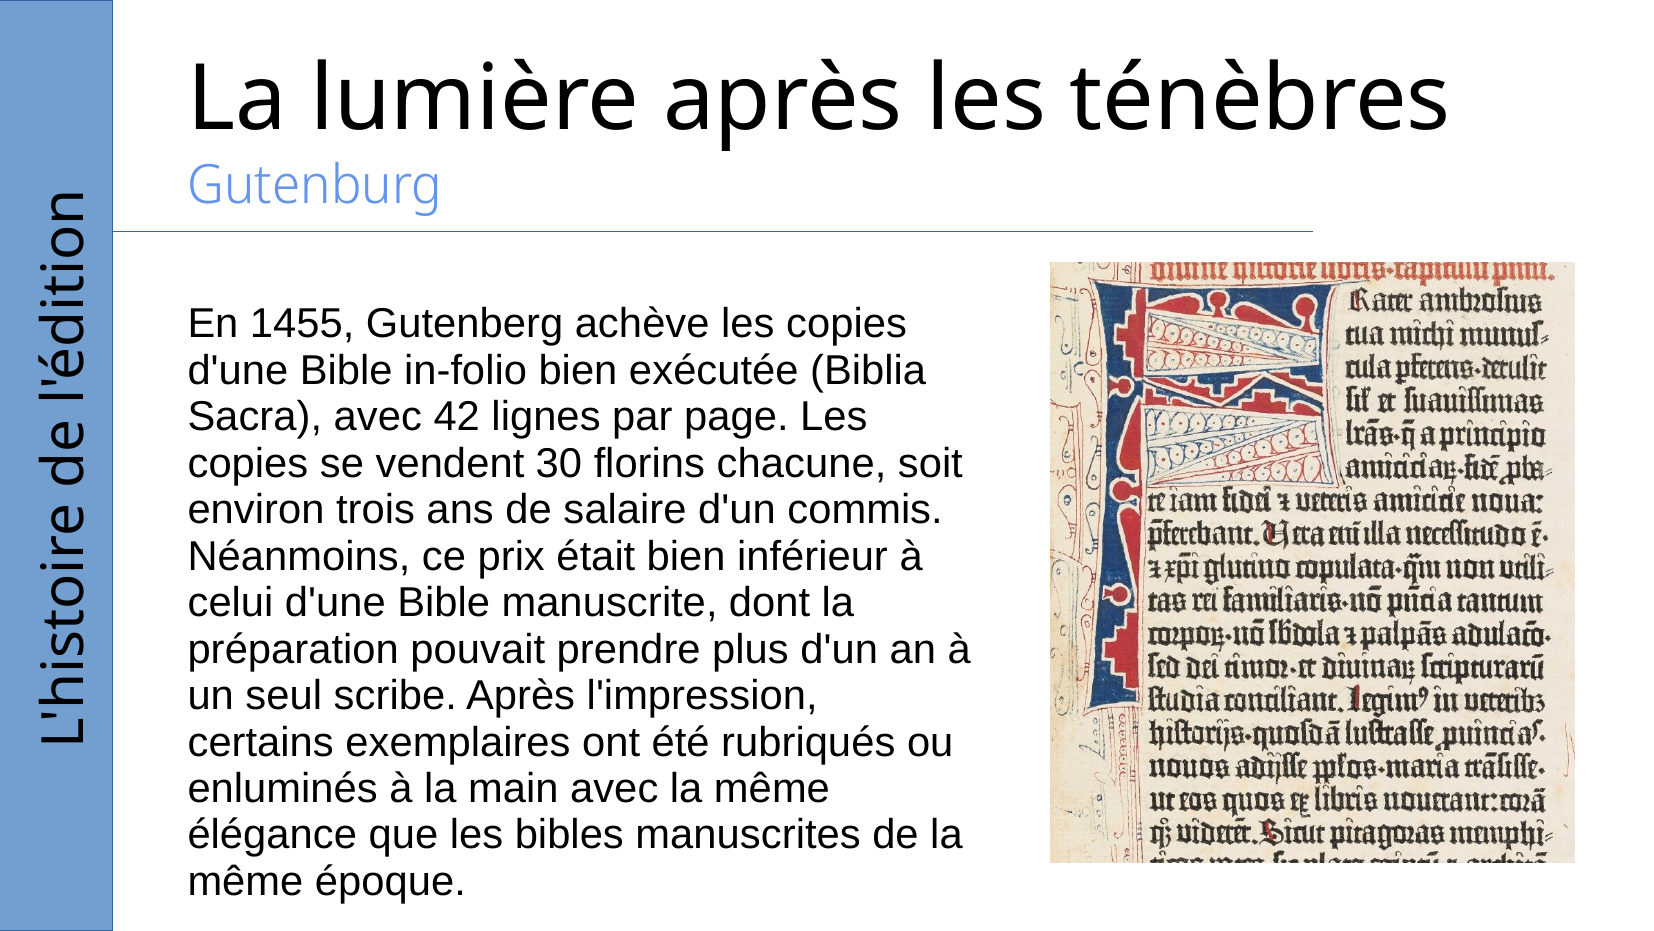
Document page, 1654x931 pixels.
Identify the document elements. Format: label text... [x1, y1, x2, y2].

title Gutenburg [187, 125, 1571, 239]
text_box L'histoire de l'édition [13, 37, 105, 901]
picture [1050, 262, 1575, 863]
text_box En 1455, Gutenberg achève les copies d'une Bible in-folio bien exécutée (Biblia Sacra), avec 42 lignes par page. Les copies se vendent 30 florins chacune, soit environ trois ans de salaire d'un commis. Néanmoins, ce prix était bien inférieur à celui d'une Bible manuscrite, dont la préparation pouvait prendre plus d'un an à un seul scribe. Après l'impression, certains exemplaires ont été rubriqués ou enluminés à la main avec la même élégance que les bibles manuscrites de la même époque. [187, 300, 976, 905]
text_box [0, 0, 113, 931]
title La lumière après les ténèbres [187, 33, 1571, 125]
